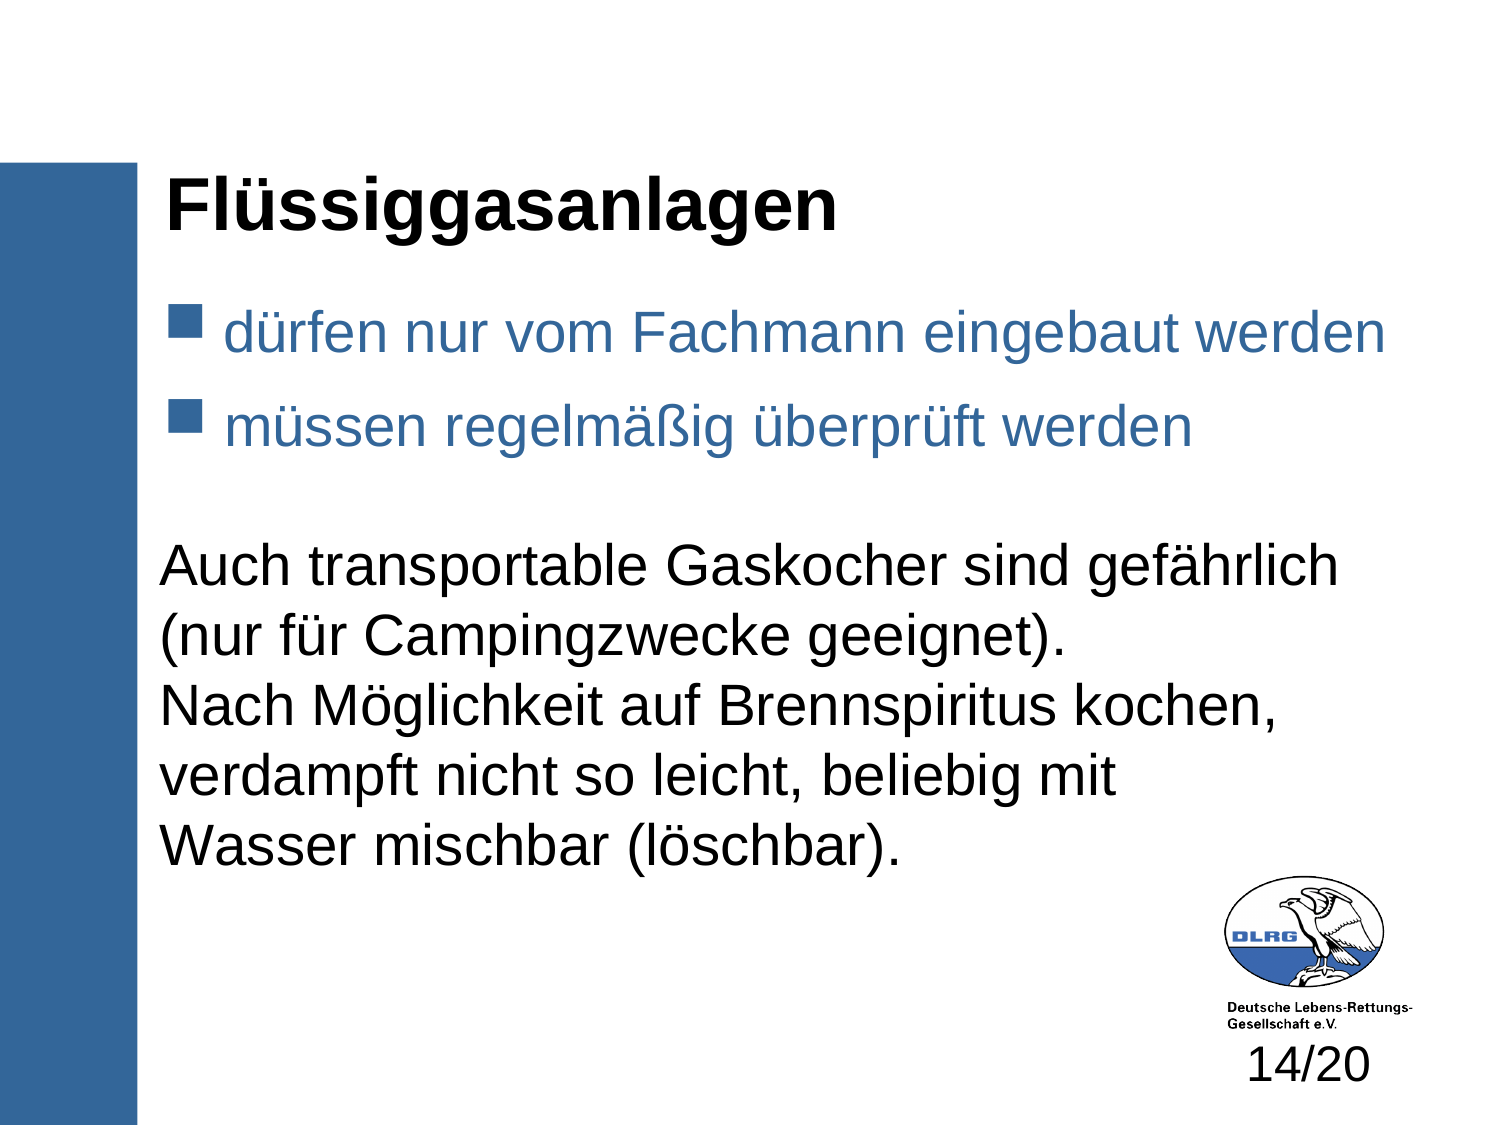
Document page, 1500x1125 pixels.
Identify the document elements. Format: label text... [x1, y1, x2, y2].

text_box Auch transportable Gaskocher sind gefährlich (nur für Campingzwecke geeignet). Nach Möglichkeit auf Brennspiritus kochen, verdampft nicht so leicht, beliebig mit Wasser mischbar (löschbar). [144, 519, 1443, 1046]
text_box dürfen nur vom Fachmann eingebaut werden müssen regelmäßig überprüft werden [148, 261, 1453, 655]
text_box <Nummer>/20 [1231, 1024, 1500, 1100]
text_box Flüssiggasanlagen [150, 106, 1500, 295]
